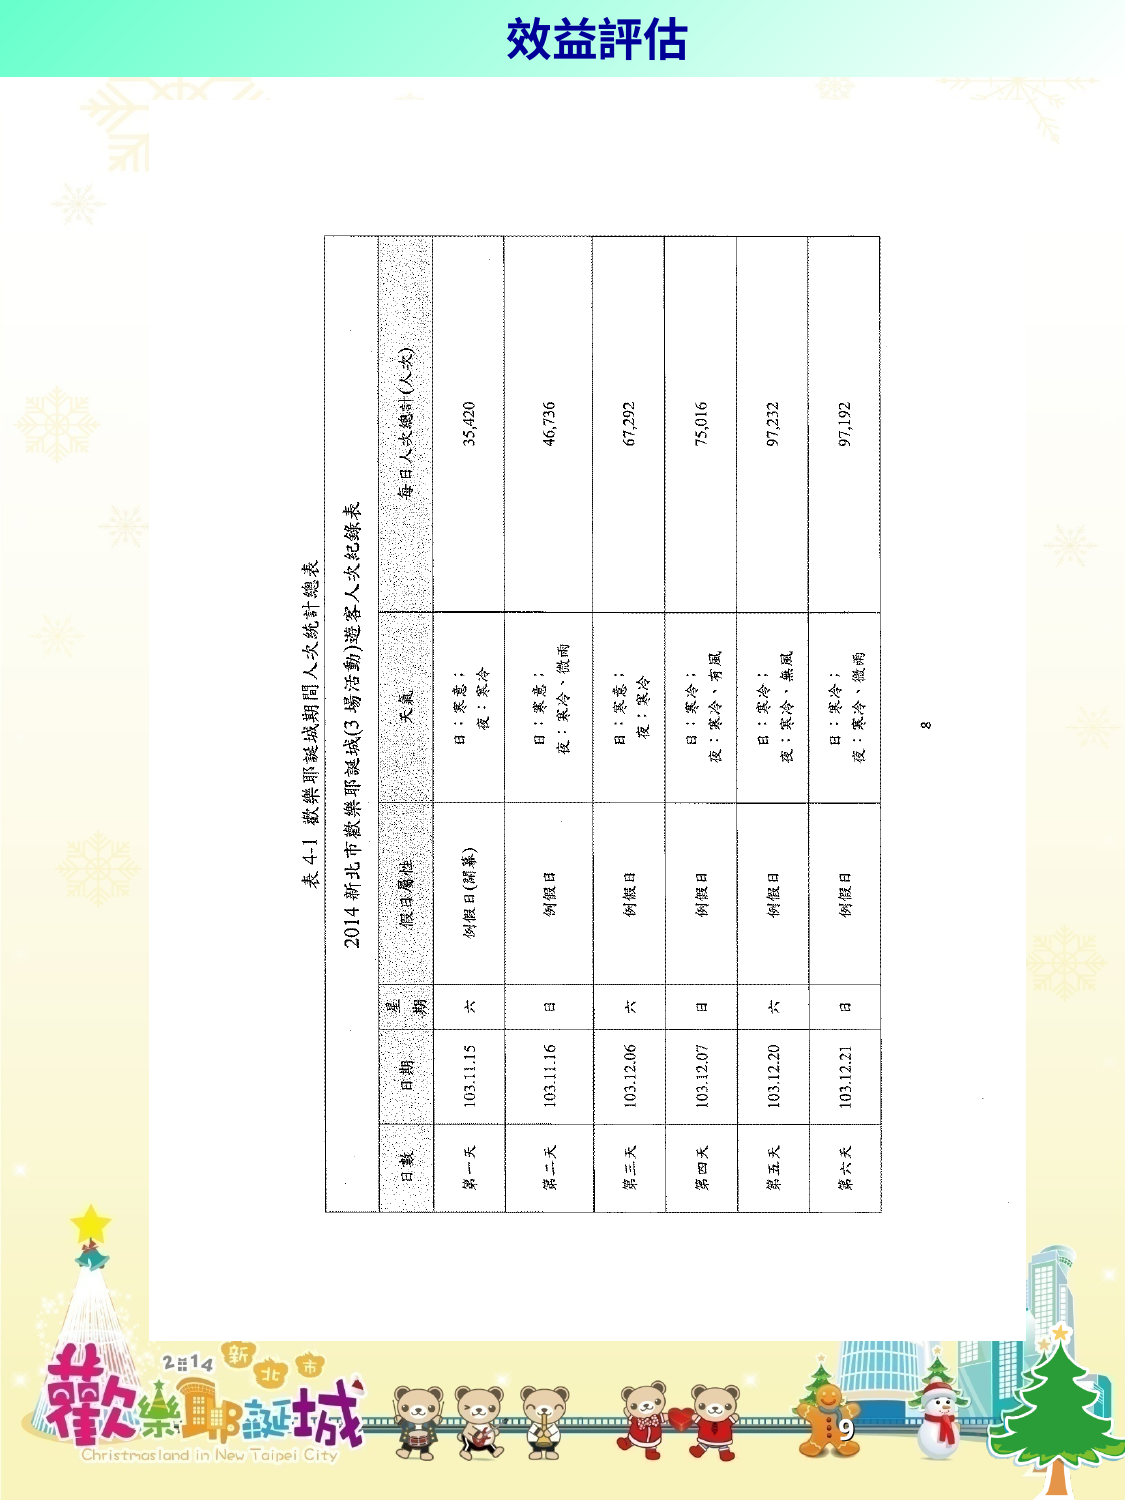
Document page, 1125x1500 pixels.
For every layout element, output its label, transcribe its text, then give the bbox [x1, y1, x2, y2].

title 效益評估 [196, 0, 1000, 76]
text_box 9 [822, 1390, 1085, 1471]
picture [149, 100, 1026, 1341]
